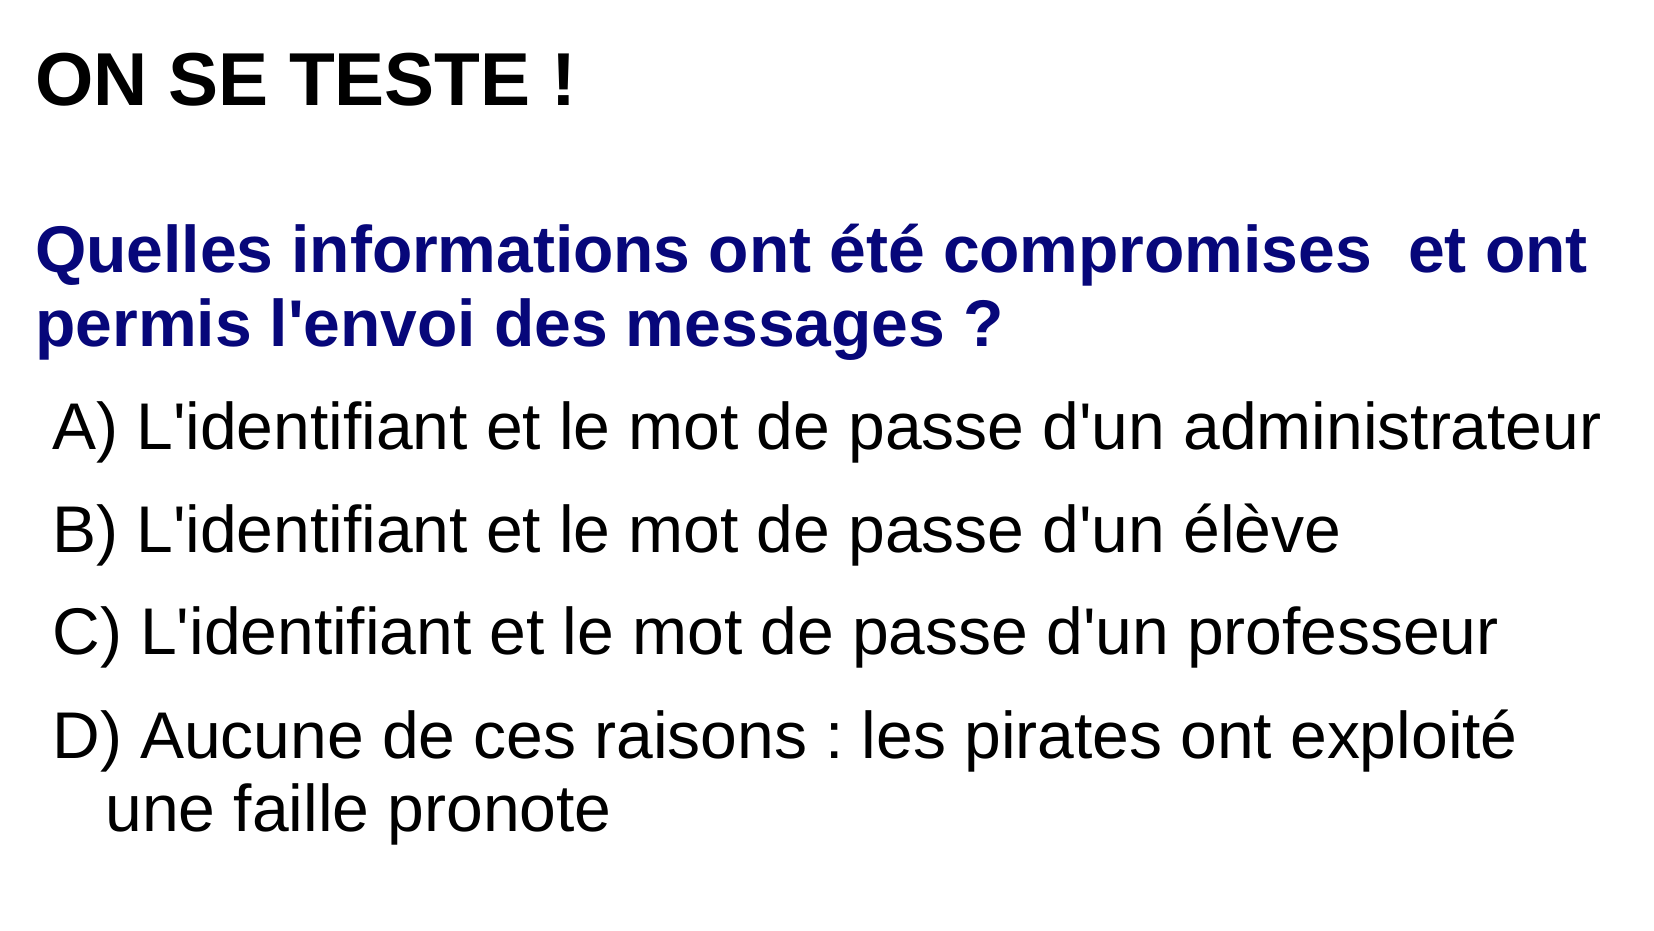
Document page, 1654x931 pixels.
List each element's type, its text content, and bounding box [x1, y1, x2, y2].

title On se teste ! [35, 37, 1619, 142]
list Quelles informations ont été compromises et ont permis l'envoi des messages ? L'identifiant et le mot de passe d'un administrateur L'identifiant et le mot de passe d'un élève L'identifiant et le mot de passe d'un professeur Aucune de ces raisons : les pirates ont exploité une faille pronote [35, 212, 1619, 875]
